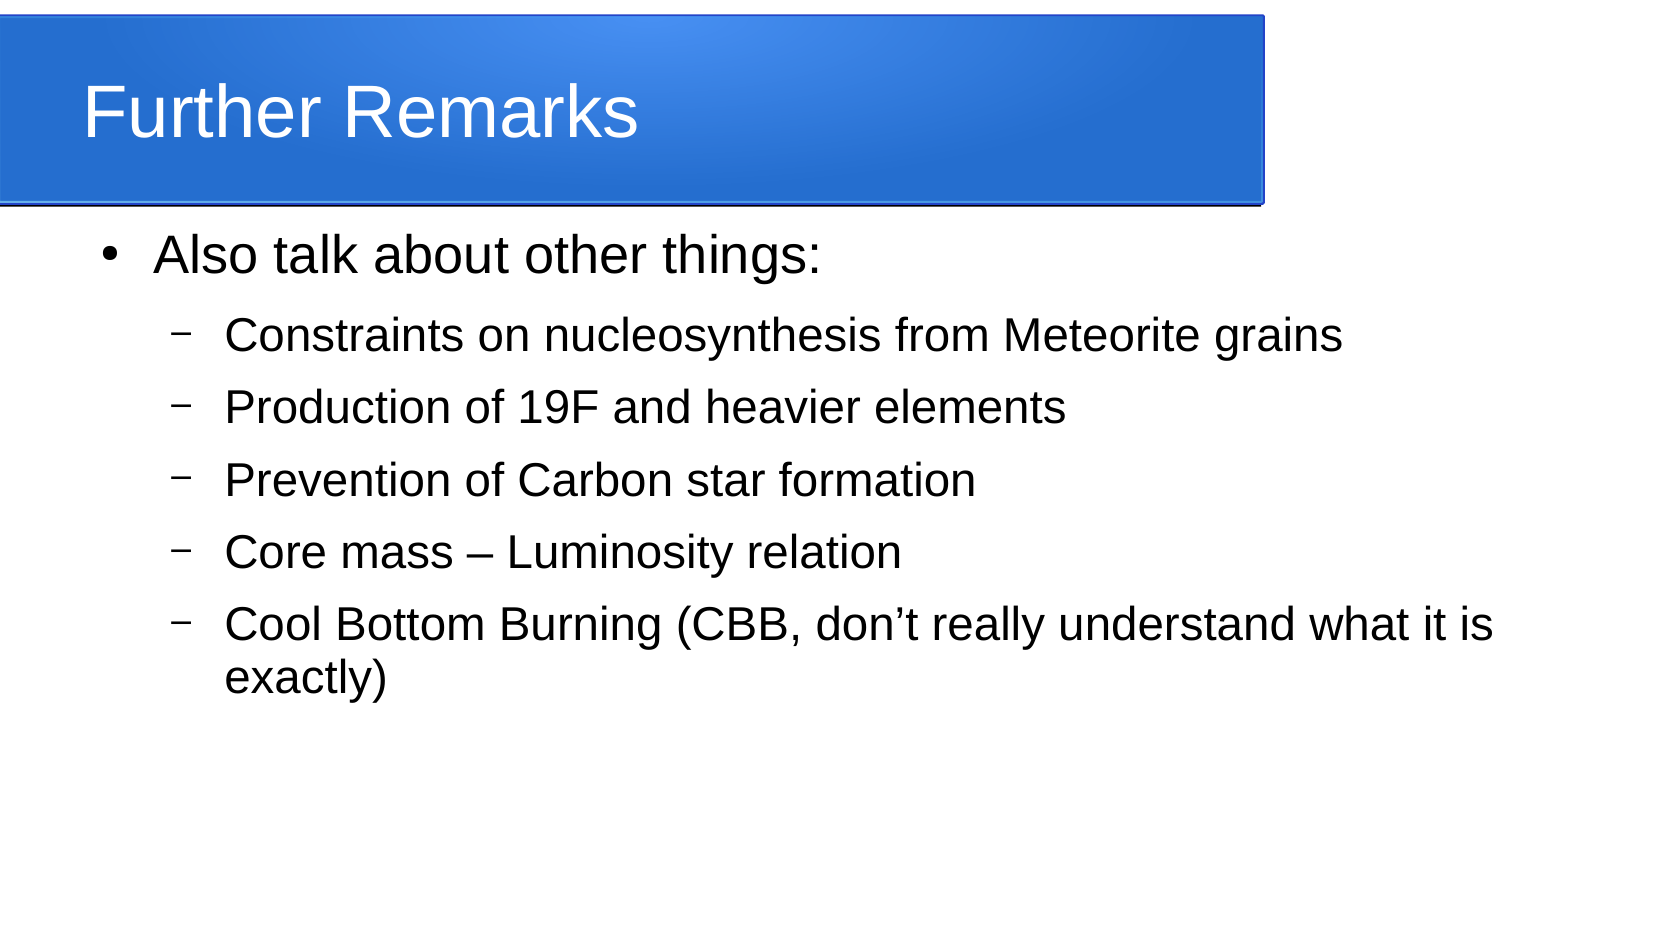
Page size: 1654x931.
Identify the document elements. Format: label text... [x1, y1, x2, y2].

title Further Remarks [82, 35, 1235, 189]
list Also talk about other things: Constraints on nucleosynthesis from Meteorite grains Production of 19F and heavier elements Prevention of Carbon star formation Core mass – Luminosity relation Cool Bottom Burning (CBB, don’t really understand what it is exactly) [82, 224, 1571, 764]
